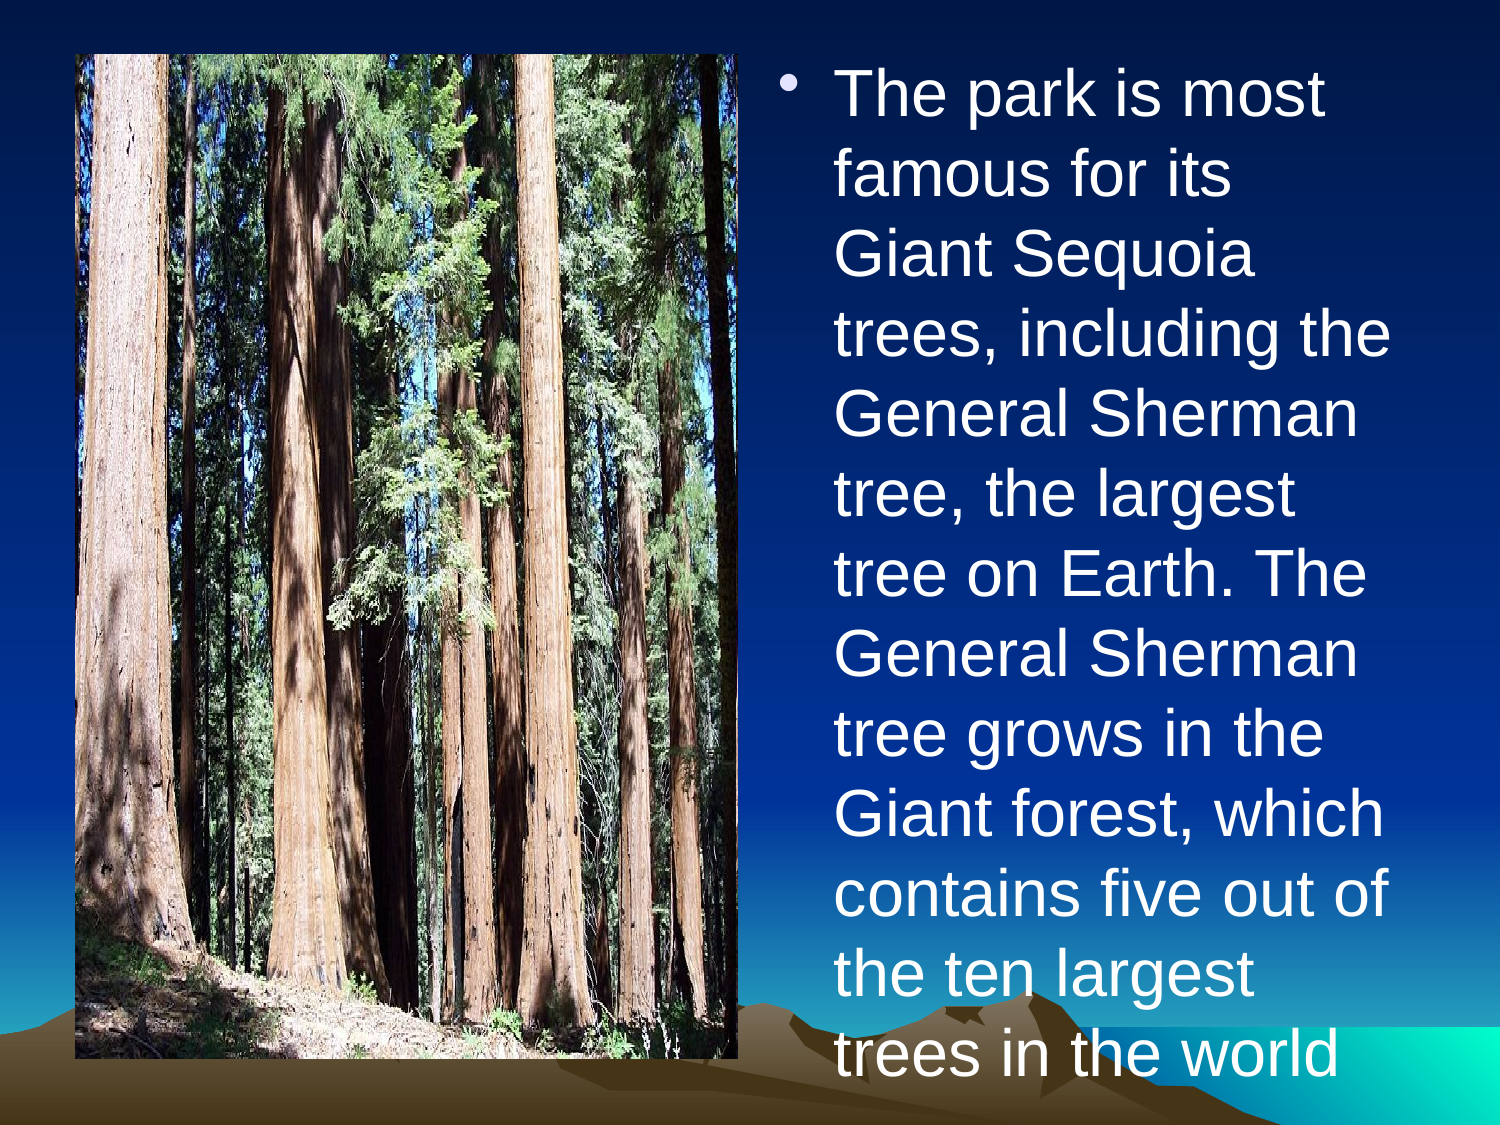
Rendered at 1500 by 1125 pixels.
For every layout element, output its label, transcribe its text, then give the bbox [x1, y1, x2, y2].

picture [75, 54, 738, 1059]
list The park is most famous for its Giant Sequoia trees, including the General Sherman tree, the largest tree on Earth. The General Sherman tree grows in the Giant forest, which contains five out of the ten largest trees in the world [762, 42, 1425, 1000]
